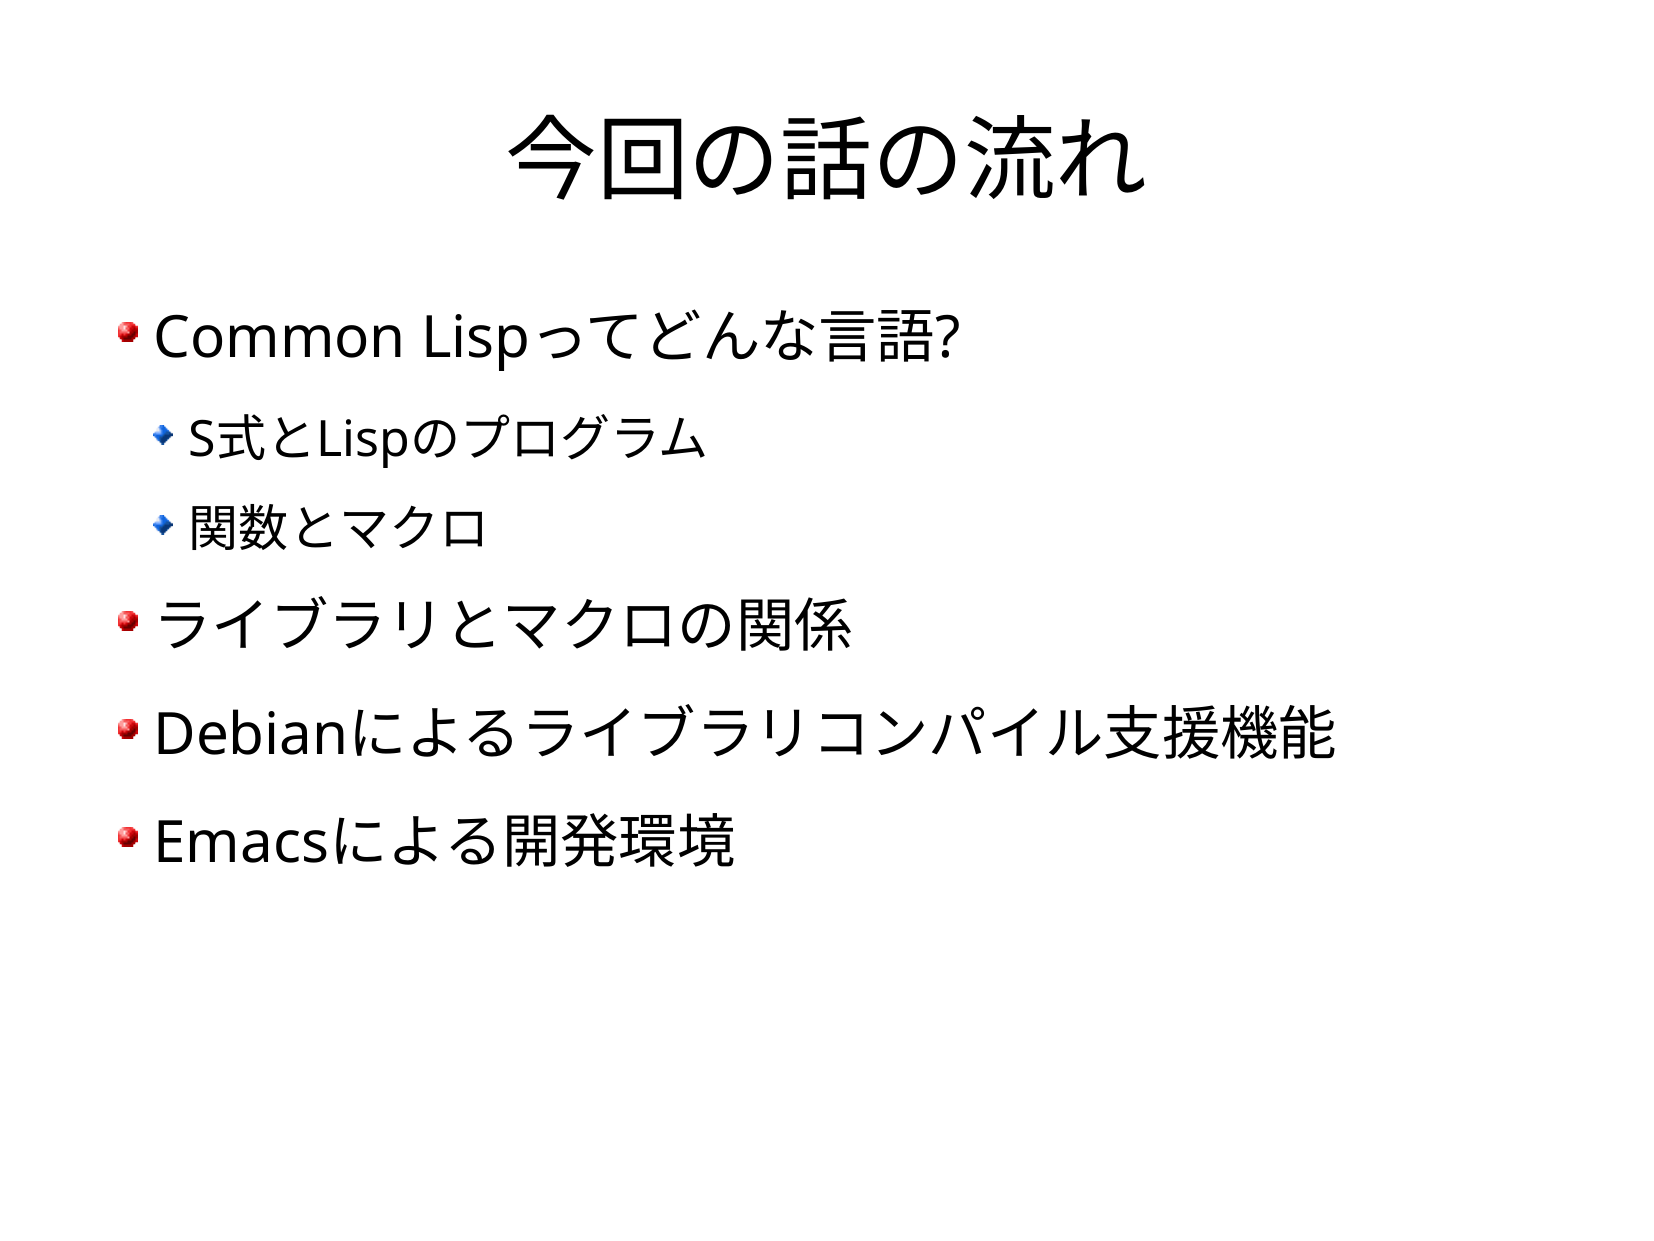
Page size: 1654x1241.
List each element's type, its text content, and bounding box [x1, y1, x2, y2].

list Common Lispってどんな言語? S式とLispのプログラム 関数とマクロ ライブラリとマクロの関係 Debianによるライブラリコンパイル支援機能 Emacsによる開発環境 [82, 290, 1571, 1109]
title 今回の話の流れ [82, 56, 1571, 250]
